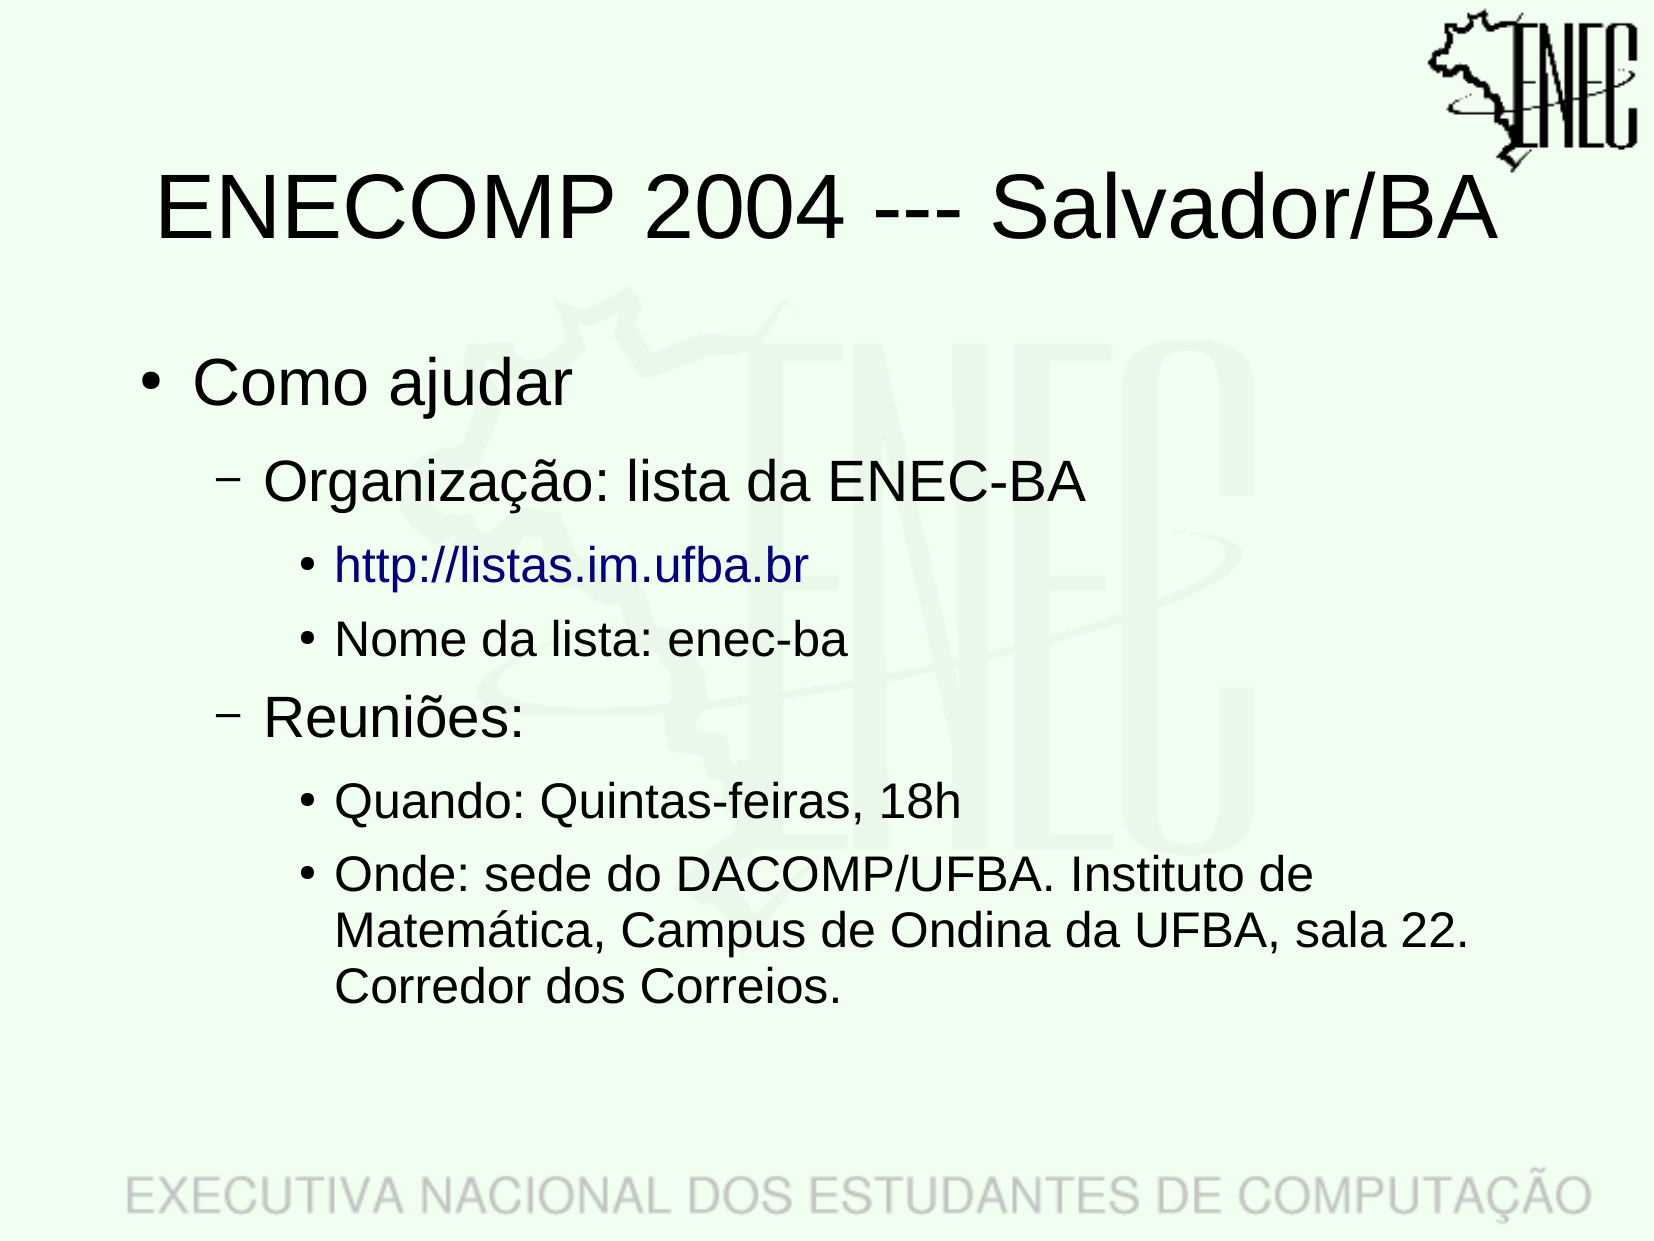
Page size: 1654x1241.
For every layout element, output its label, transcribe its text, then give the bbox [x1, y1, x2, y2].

list Como ajudar Organização: lista da ENEC-BA http://listas.im.ufba.br Nome da lista: enec-ba Reuniões: Quando: Quintas-feiras, 18h Onde: sede do DACOMP/UFBA. Instituto de Matemática, Campus de Ondina da UFBA, sala 22. Corredor dos Correios. [121, 344, 1534, 1127]
title ENECOMP 2004 --- Salvador/BA [121, 102, 1534, 311]
picture [0, 0, 1654, 1241]
